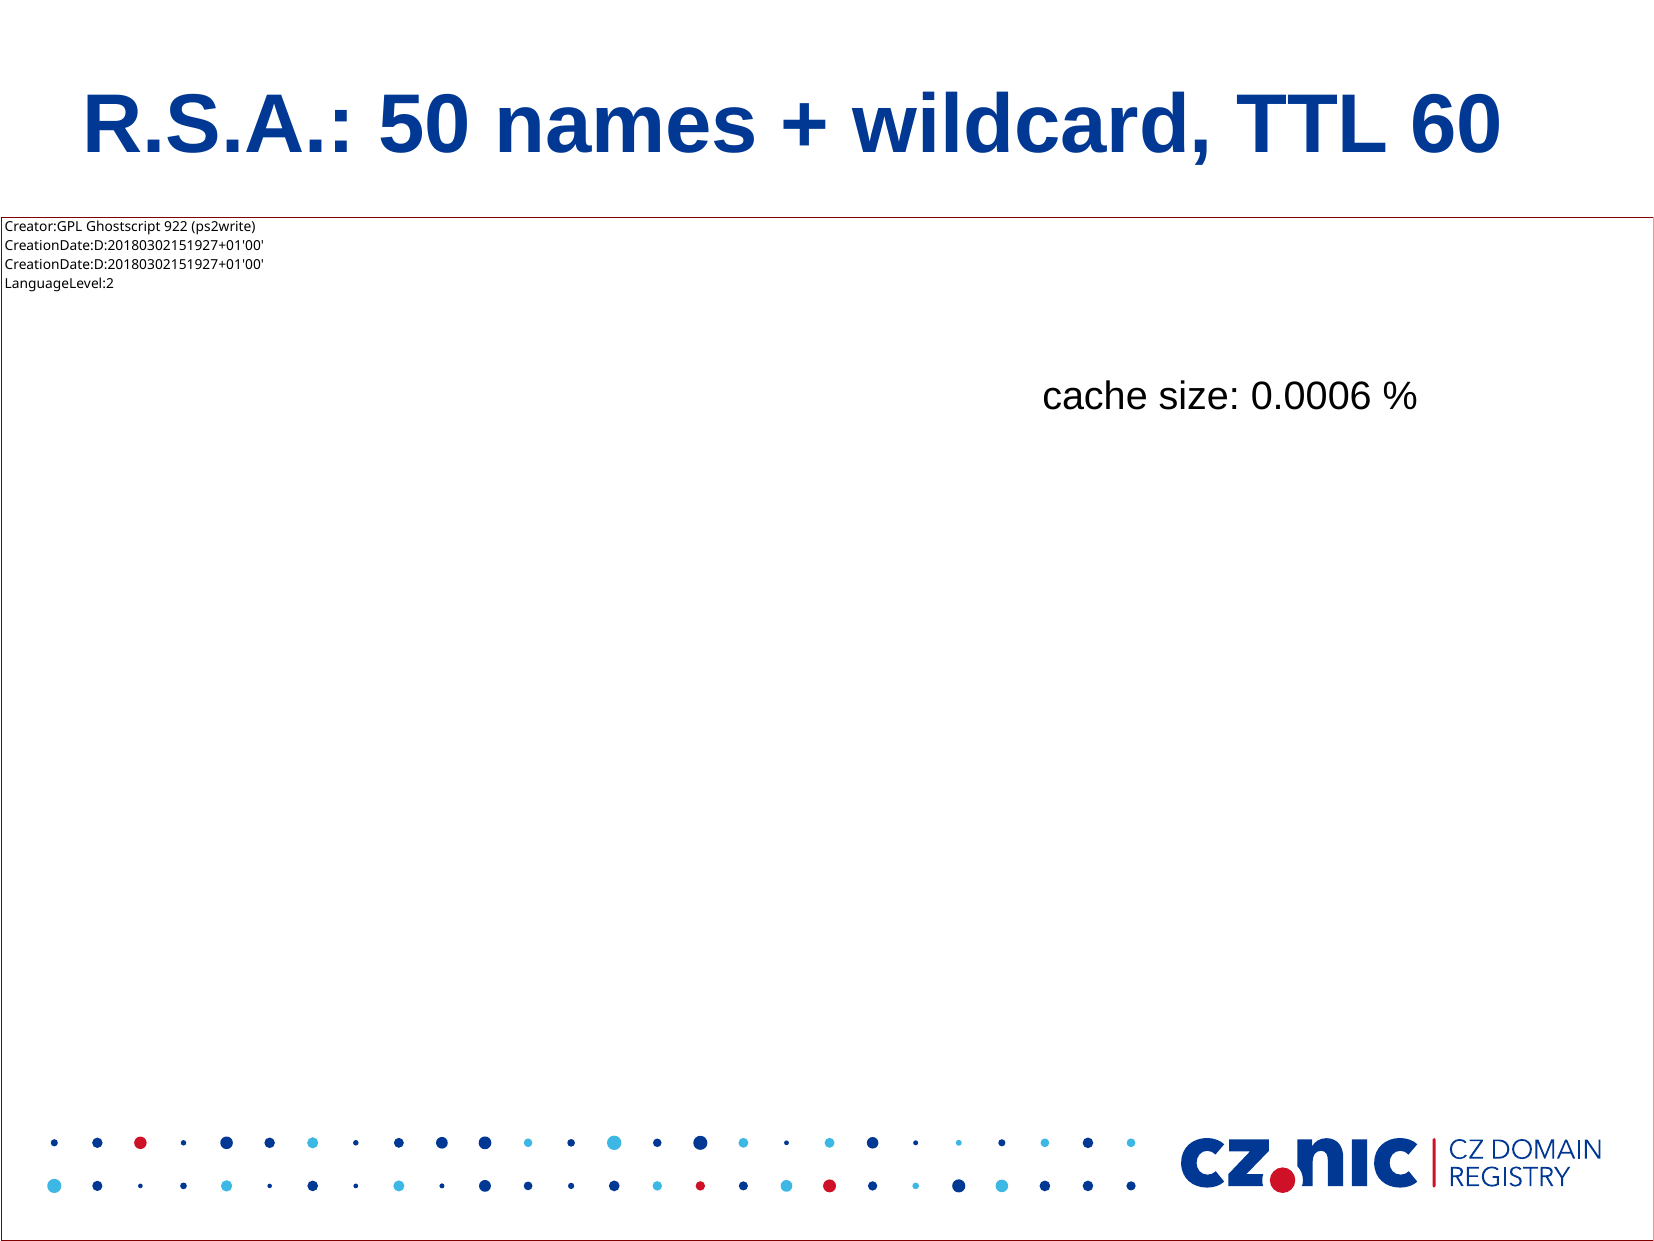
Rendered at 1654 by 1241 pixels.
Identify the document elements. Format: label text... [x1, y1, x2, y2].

text_box cache size: 0.0006 % [1027, 366, 1441, 470]
picture [0, 216, 1654, 1241]
title R.S.A.: 50 names + wildcard, TTL 60 [82, 70, 1571, 178]
